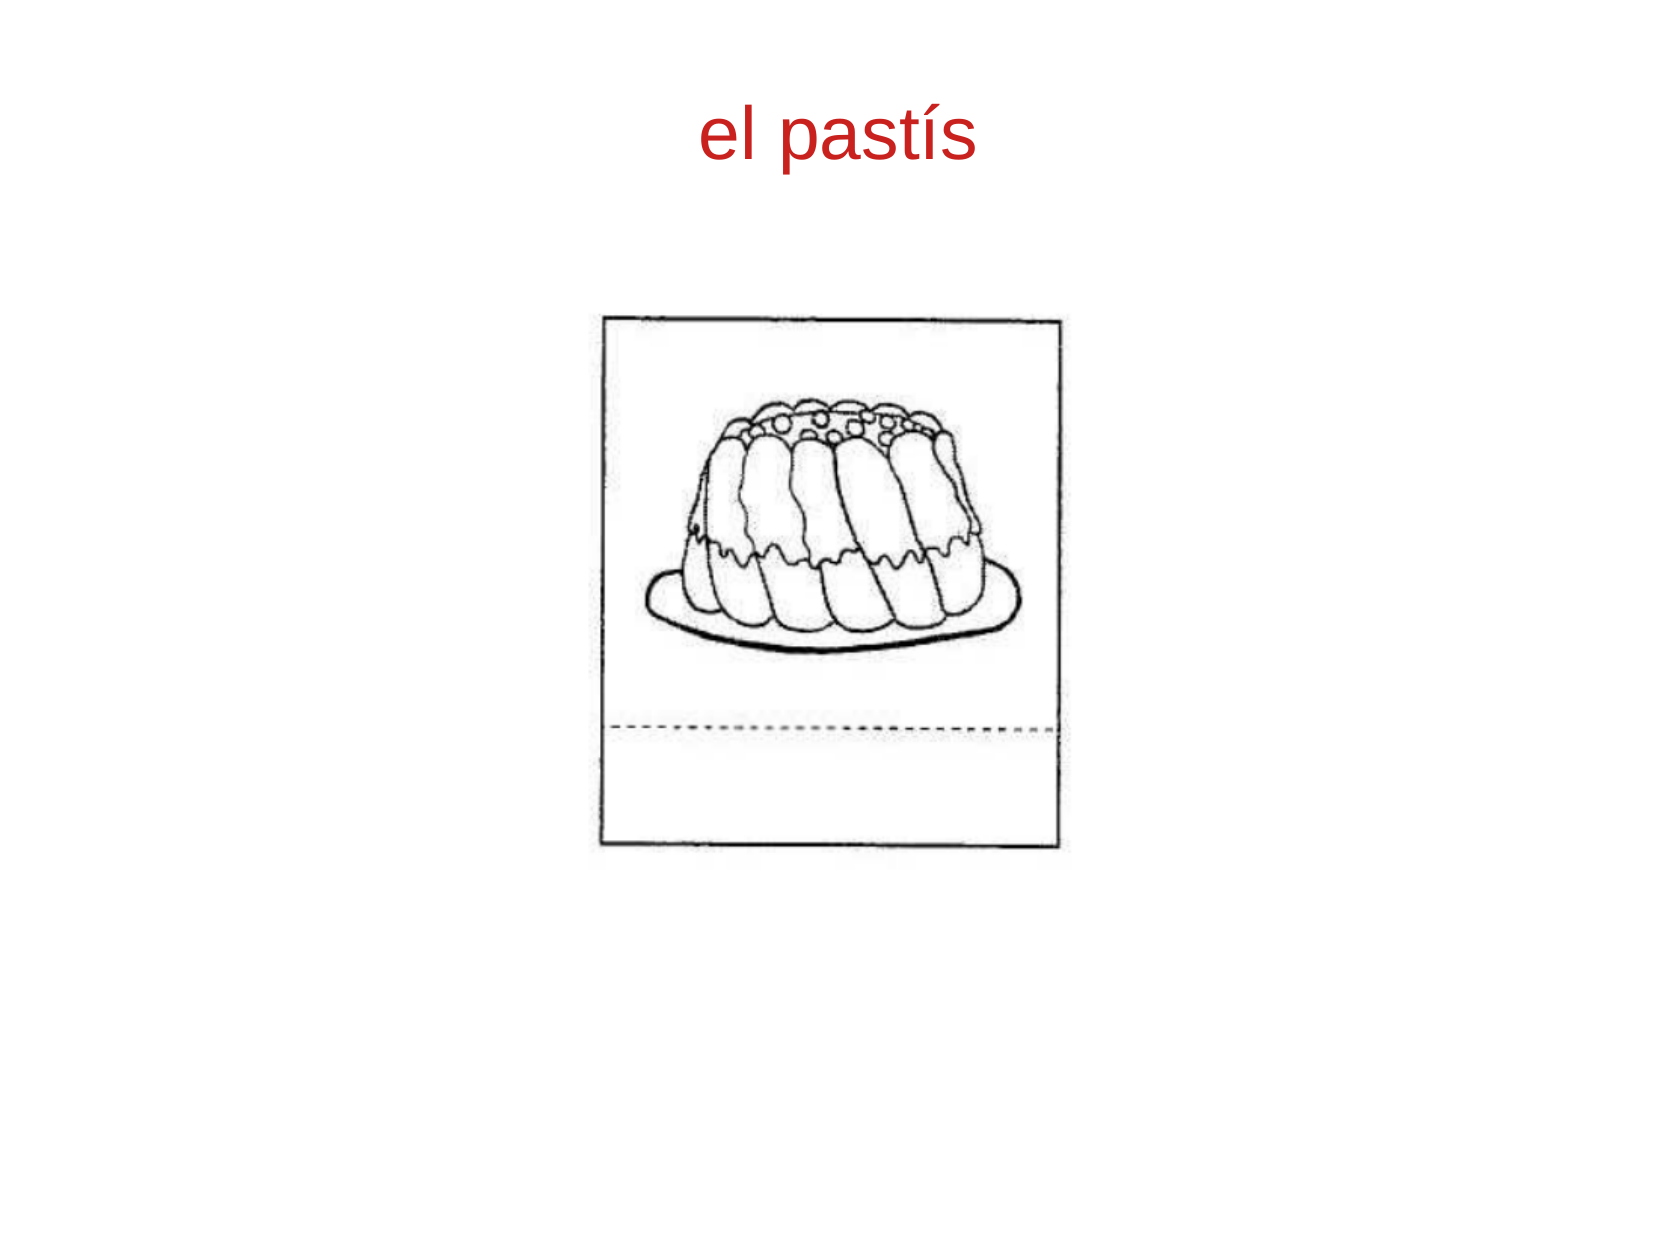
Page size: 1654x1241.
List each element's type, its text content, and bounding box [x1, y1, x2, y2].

picture [581, 291, 1094, 873]
text_box el pastís [389, 58, 1288, 201]
